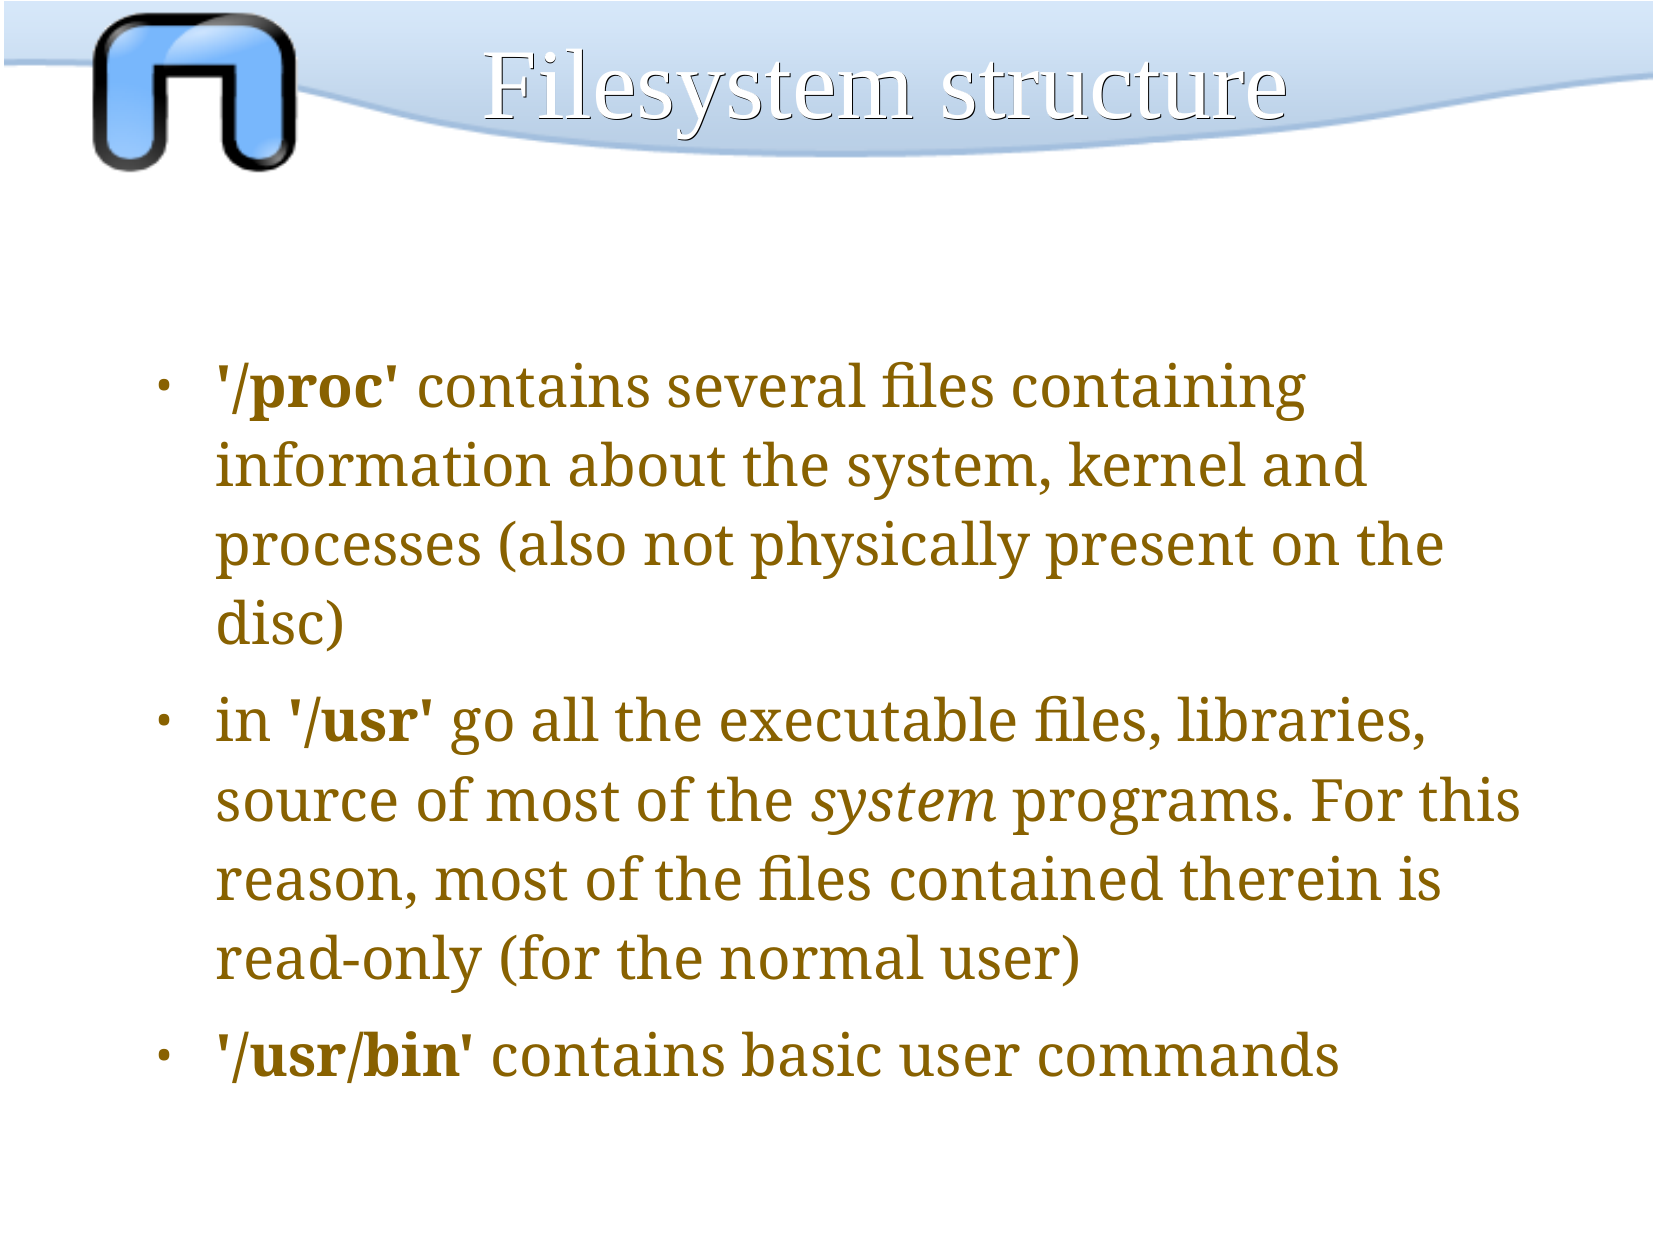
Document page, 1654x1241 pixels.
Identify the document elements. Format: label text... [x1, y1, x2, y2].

text_box Filesystem structure [472, 29, 1300, 266]
list '/proc' contains several files containing information about the system, kernel and processes (also not physically present on the disc) in '/usr' go all the executable files, libraries, source of most of the system programs. For this reason, most of the files contained therein is read-only (for the normal user) '/usr/bin' contains basic user commands [121, 344, 1565, 1127]
picture [0, 0, 1654, 1241]
